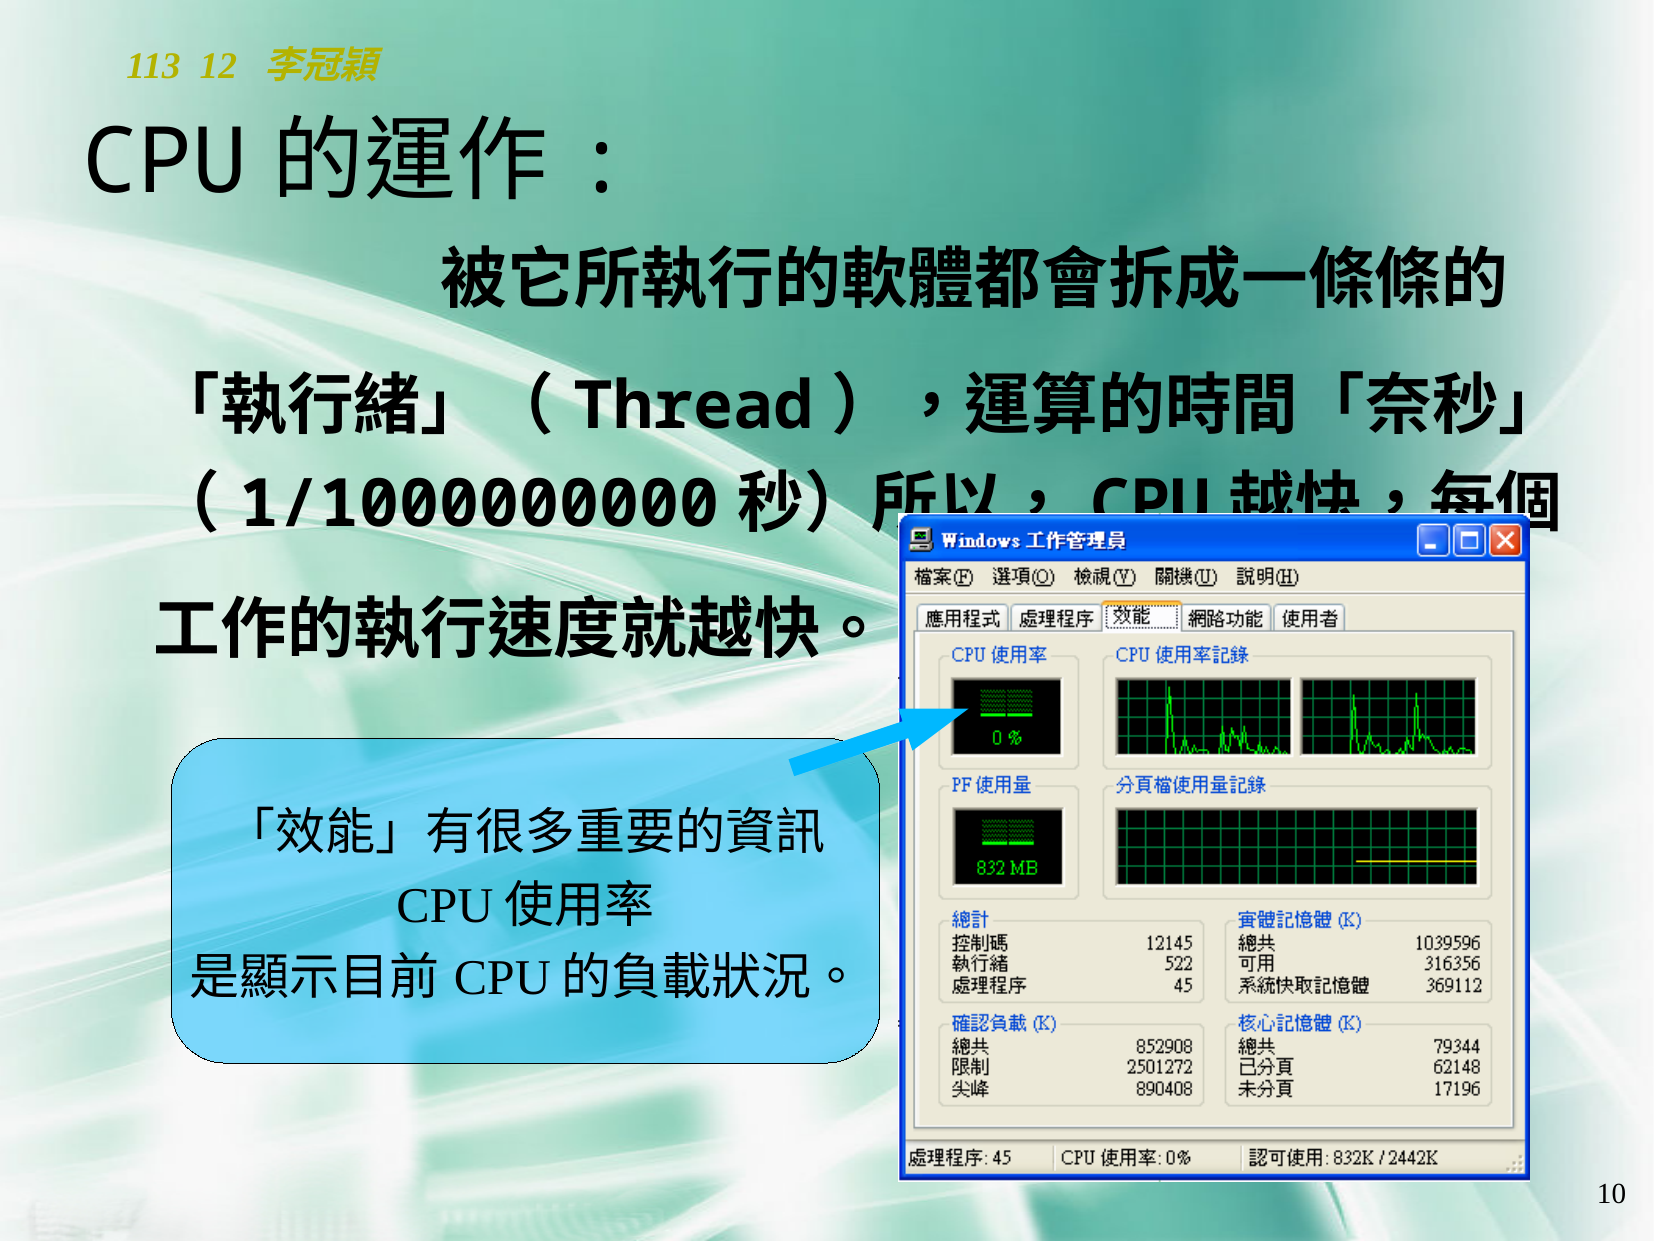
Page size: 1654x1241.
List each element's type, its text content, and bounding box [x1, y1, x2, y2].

title CPU的運作: [82, 49, 1571, 225]
picture [0, 0, 1654, 1241]
text_box 「效能」有很多重要的資訊 CPU使用率 是顯示目前CPU的負載狀況。 [171, 738, 880, 1064]
list 被它所執行的軟體都會拆成一條條的 「執行緒」（Thread），運算的時間「奈秒」（1/1000000000秒）所以，CPU越快，每個 工作的執行速度就越快。 [82, 225, 1571, 1044]
